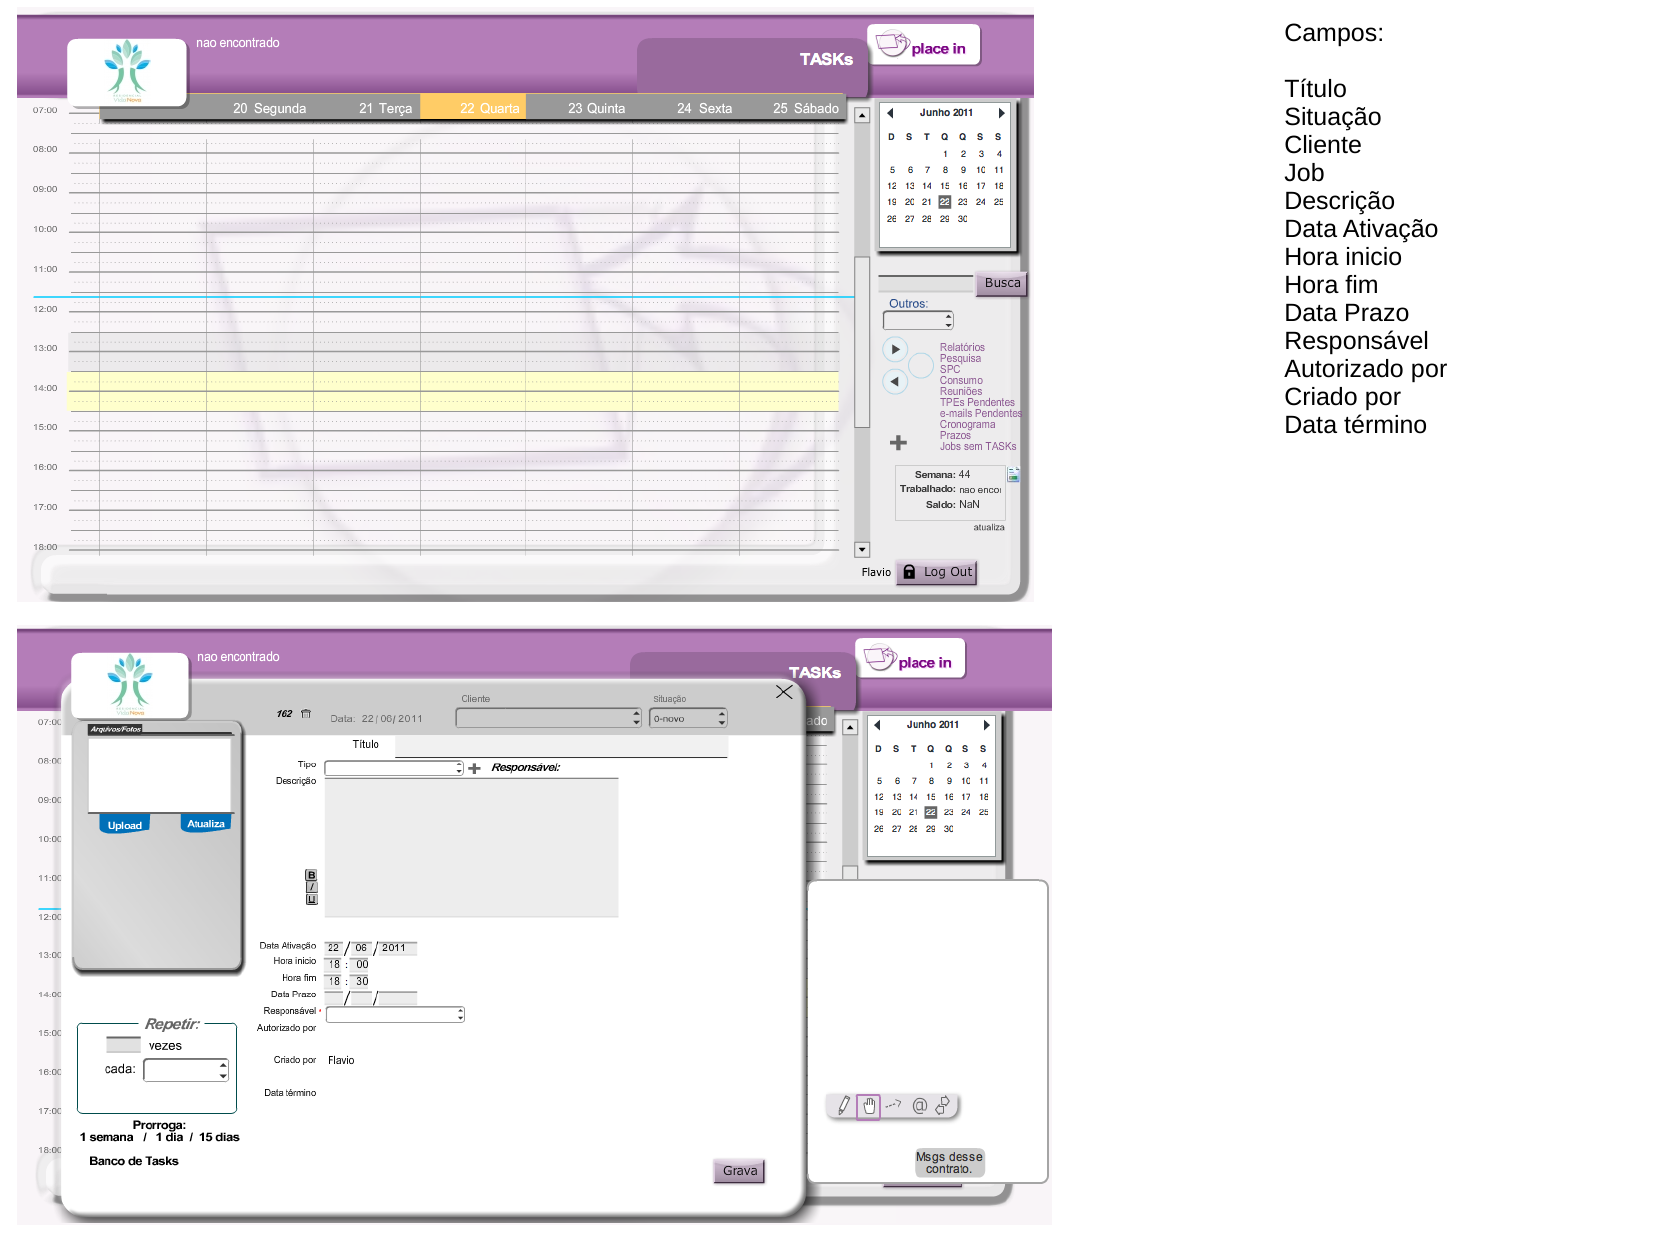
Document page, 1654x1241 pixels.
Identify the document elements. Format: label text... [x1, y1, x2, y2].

picture [17, 625, 1052, 1225]
picture [17, 7, 1034, 602]
text_box Campos: Título Situação Cliente Job Descrição Data Ativação Hora inicio Hora fim Data Prazo Responsável Autorizado por Criado por Data término [1269, 11, 1565, 502]
